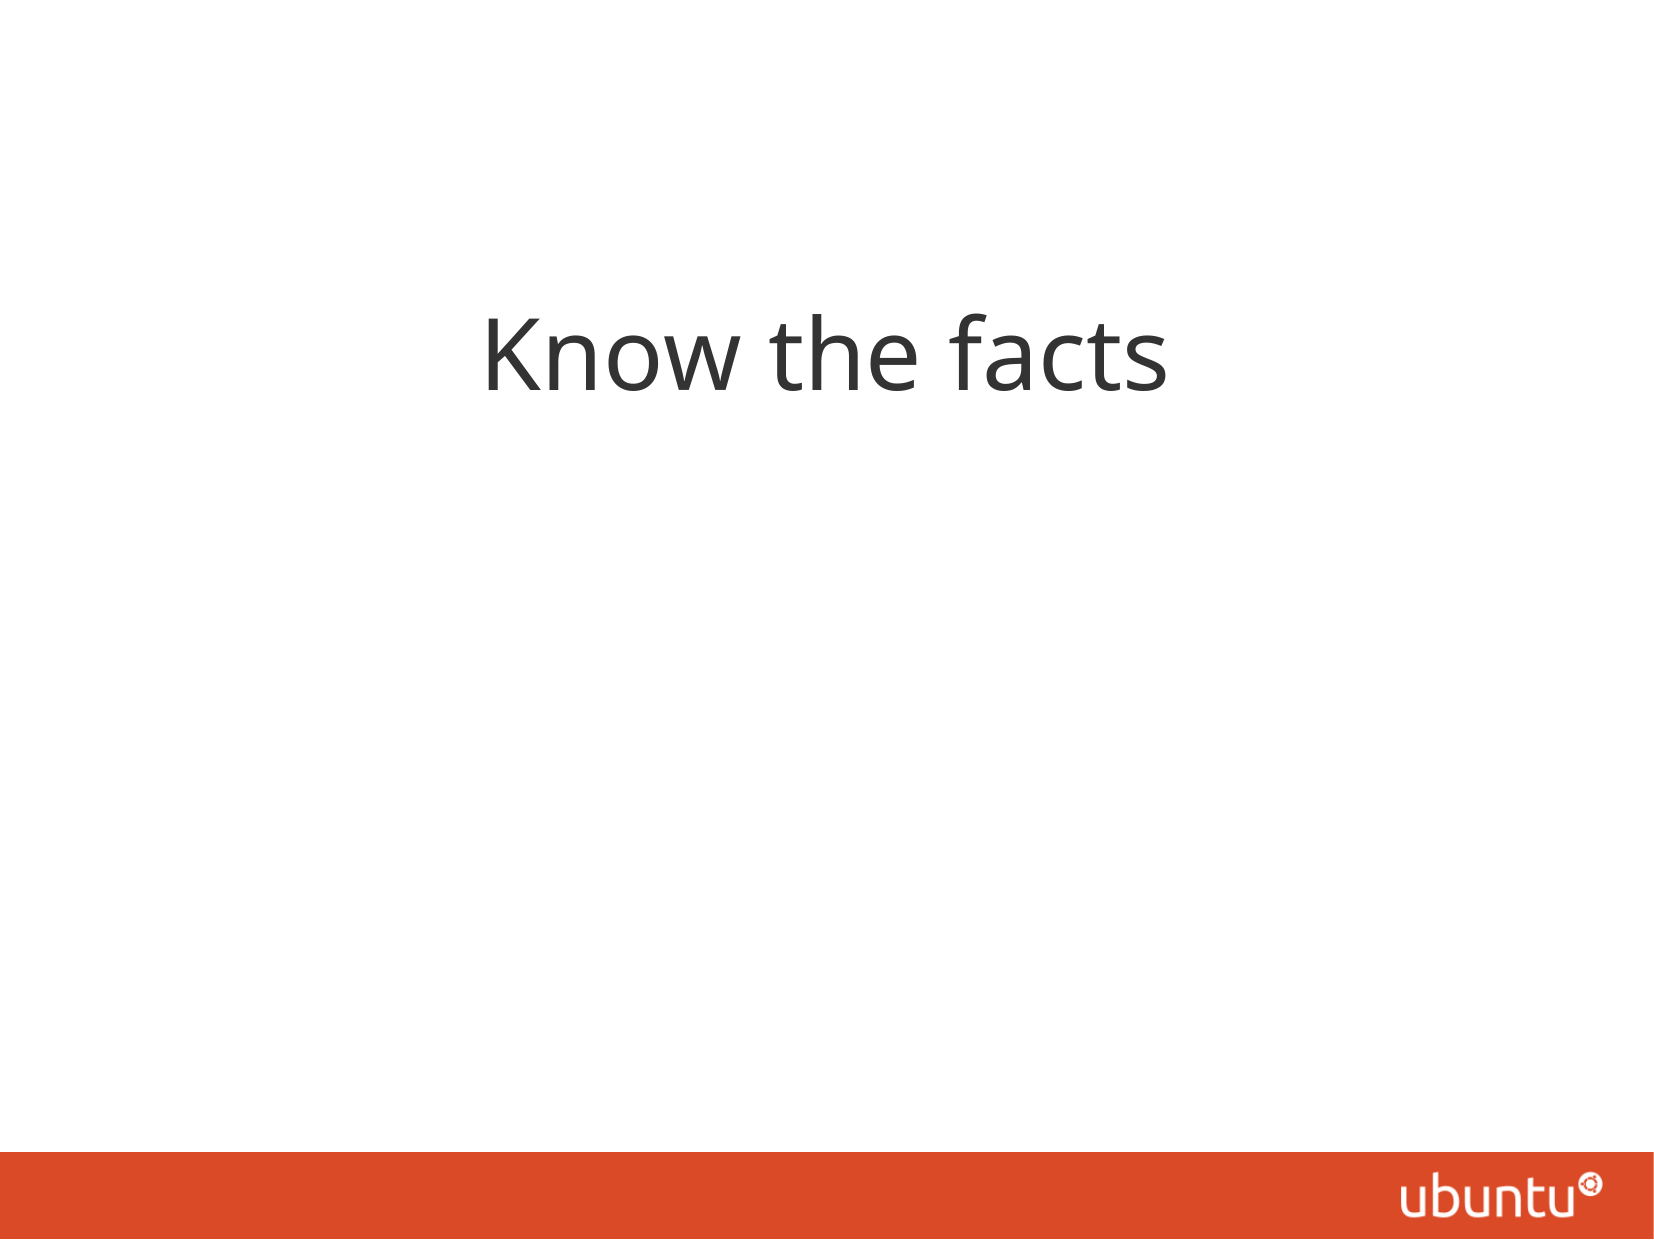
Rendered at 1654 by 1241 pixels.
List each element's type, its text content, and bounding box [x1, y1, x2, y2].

picture [0, 1152, 1654, 1239]
title Know the facts [56, 121, 1596, 596]
